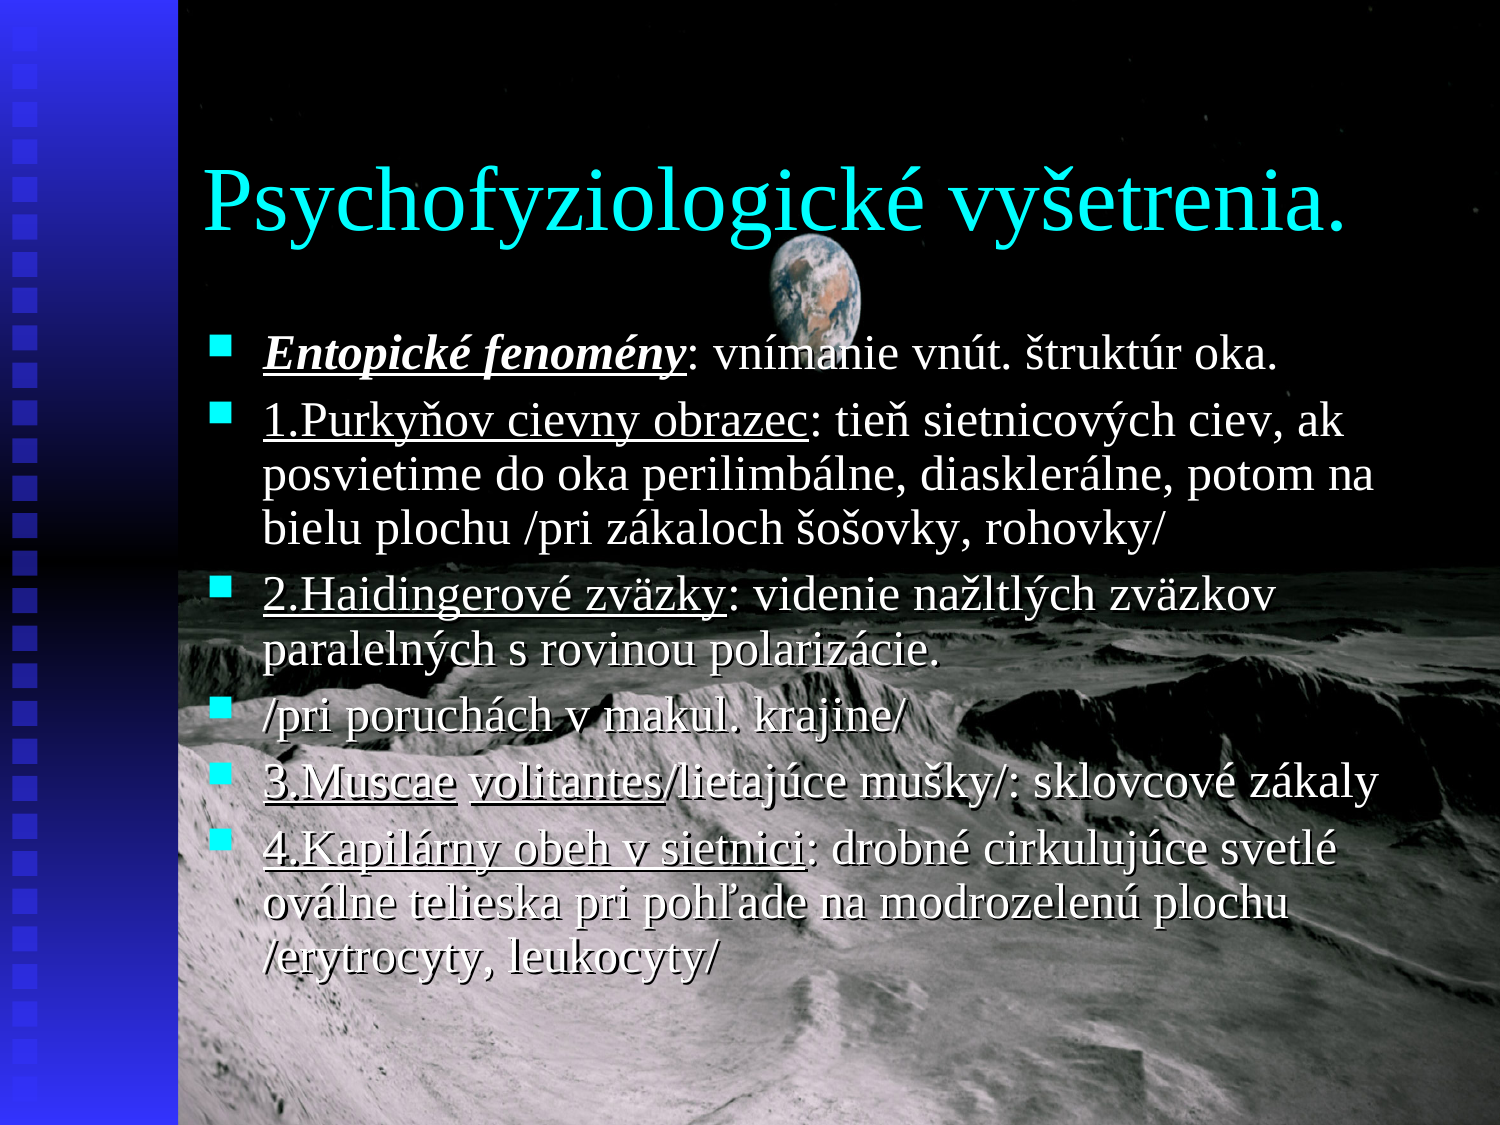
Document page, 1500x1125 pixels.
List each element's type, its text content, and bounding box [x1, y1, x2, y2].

list Entopické fenomény: vnímanie vnút. štruktúr oka. 1.Purkyňov cievny obrazec: tieň sietnicových ciev, ak posvietime do oka perilimbálne, diasklerálne, potom na bielu plochu /pri zákaloch šošovky, rohovky/ 2.Haidingerové zväzky: videnie nažltlých zväzkov paralelných s rovinou polarizácie. /pri poruchách v makul. krajine/ 3.Muscae volitantes/lietajúce mušky/: sklovcové zákaly 4.Kapilárny obeh v sietnici: drobné cirkulujúce svetlé oválne telieska pri pohľade na modrozelenú plochu /erytrocyty, leukocyty/ [191, 319, 1467, 995]
picture [0, 0, 1500, 1125]
title Psychofyziologické vyšetrenia. [187, 99, 1463, 288]
